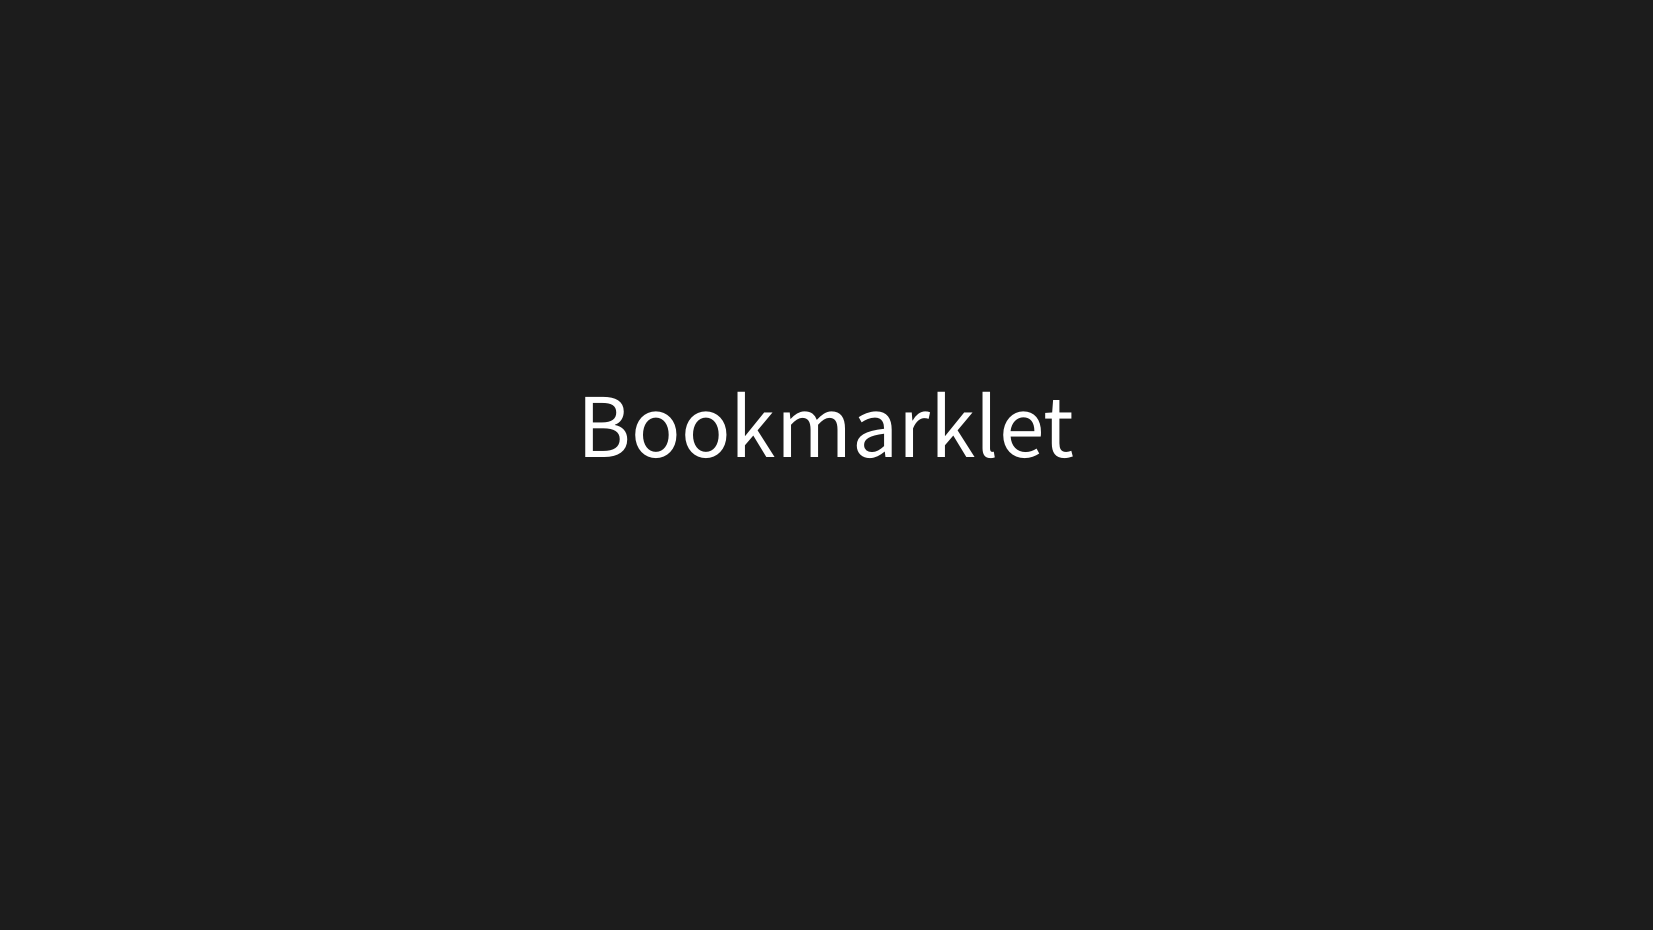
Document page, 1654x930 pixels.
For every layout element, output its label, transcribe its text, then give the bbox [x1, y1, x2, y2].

title Bookmarklet [0, 309, 1653, 540]
